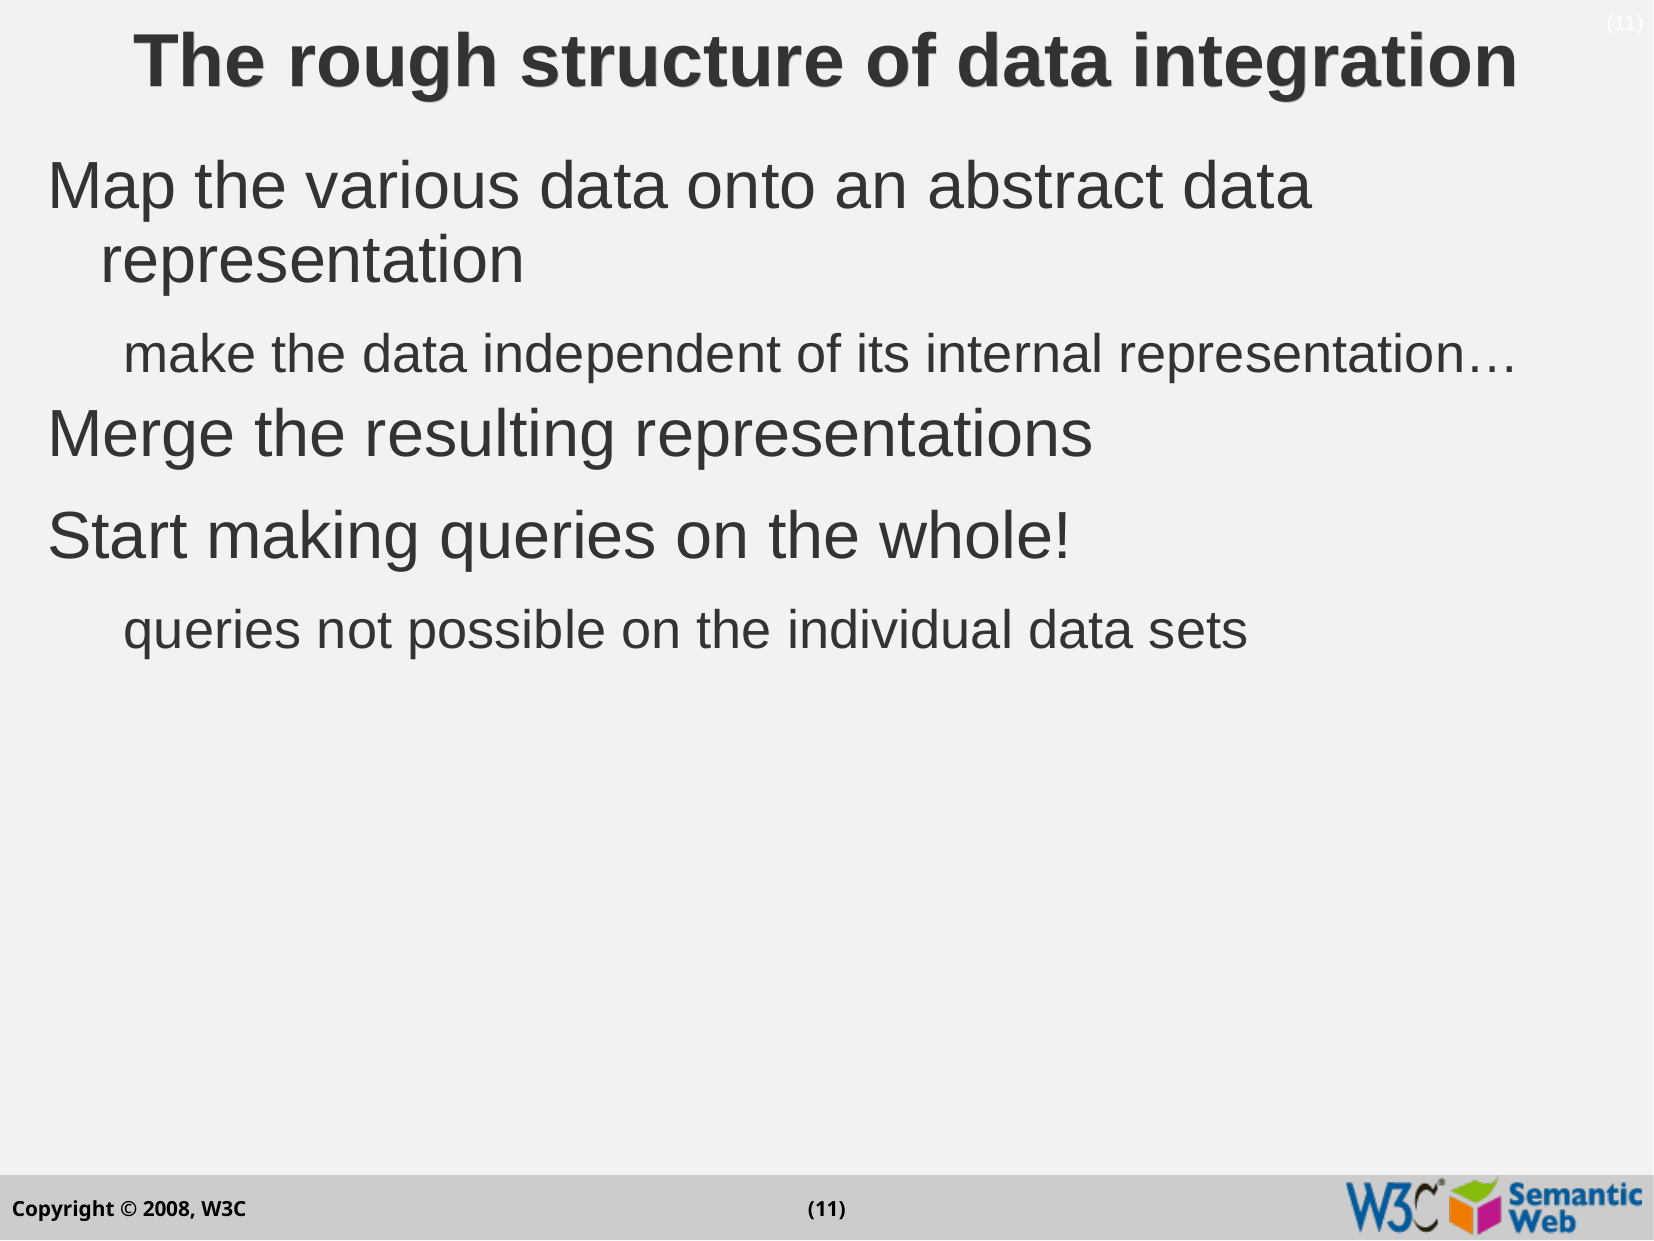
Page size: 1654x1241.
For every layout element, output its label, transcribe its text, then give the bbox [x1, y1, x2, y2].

list Map the various data onto an abstract data representation make the data independent of its internal representation… Merge the resulting representations Start making queries on the whole! queries not possible on the individual data sets [29, 147, 1624, 1134]
picture [1346, 1175, 1642, 1235]
title The rough structure of data integration [0, 0, 1654, 119]
